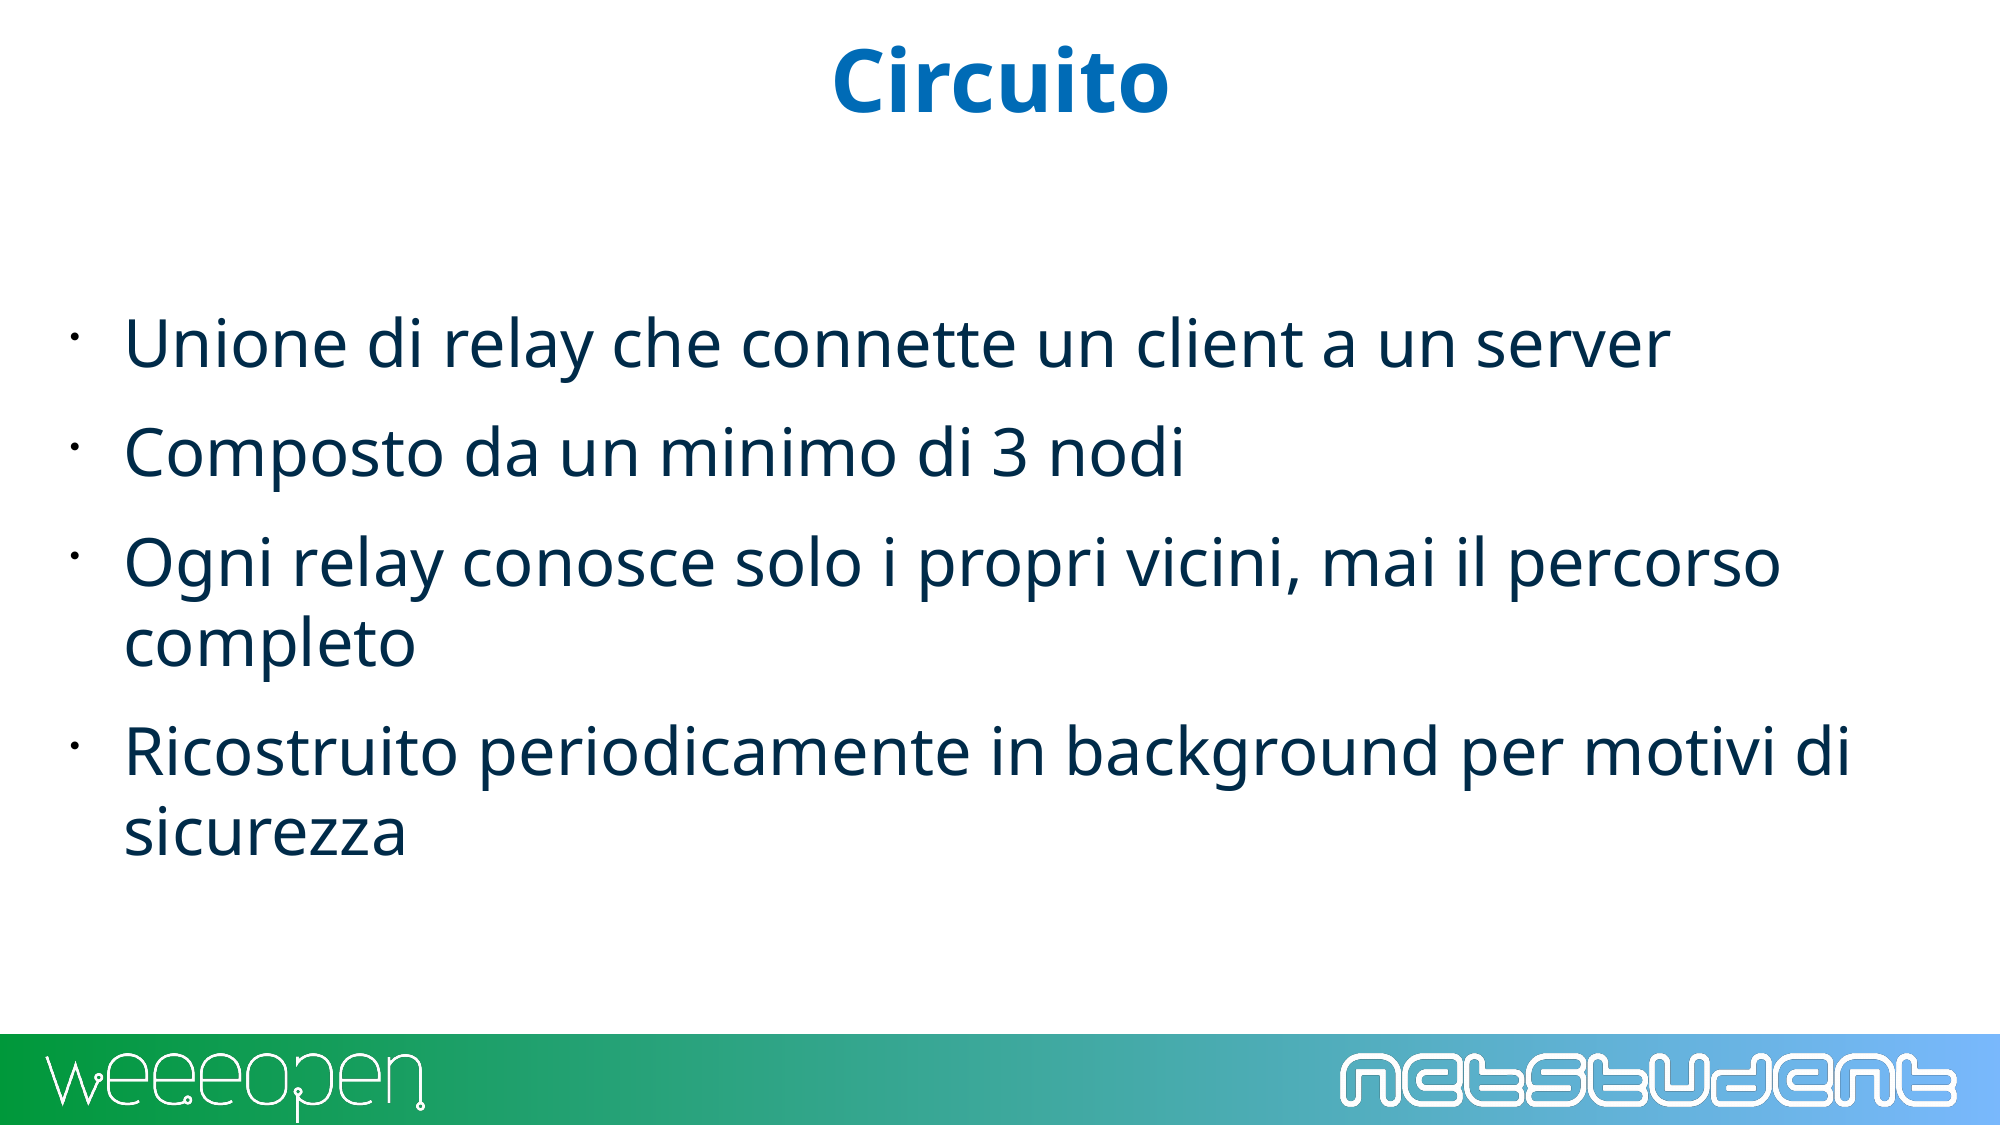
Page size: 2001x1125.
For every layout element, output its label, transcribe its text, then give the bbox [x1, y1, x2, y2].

list Unione di relay che connette un client a un server Composto da un minimo di 3 nodi Ogni relay conosce solo i propri vicini, mai il percorso completo Ricostruito periodicamente in background per motivi di sicurezza [37, 293, 1943, 1008]
title Circuito [43, 29, 1959, 247]
picture [45, 1053, 425, 1123]
picture [1340, 1053, 1957, 1107]
